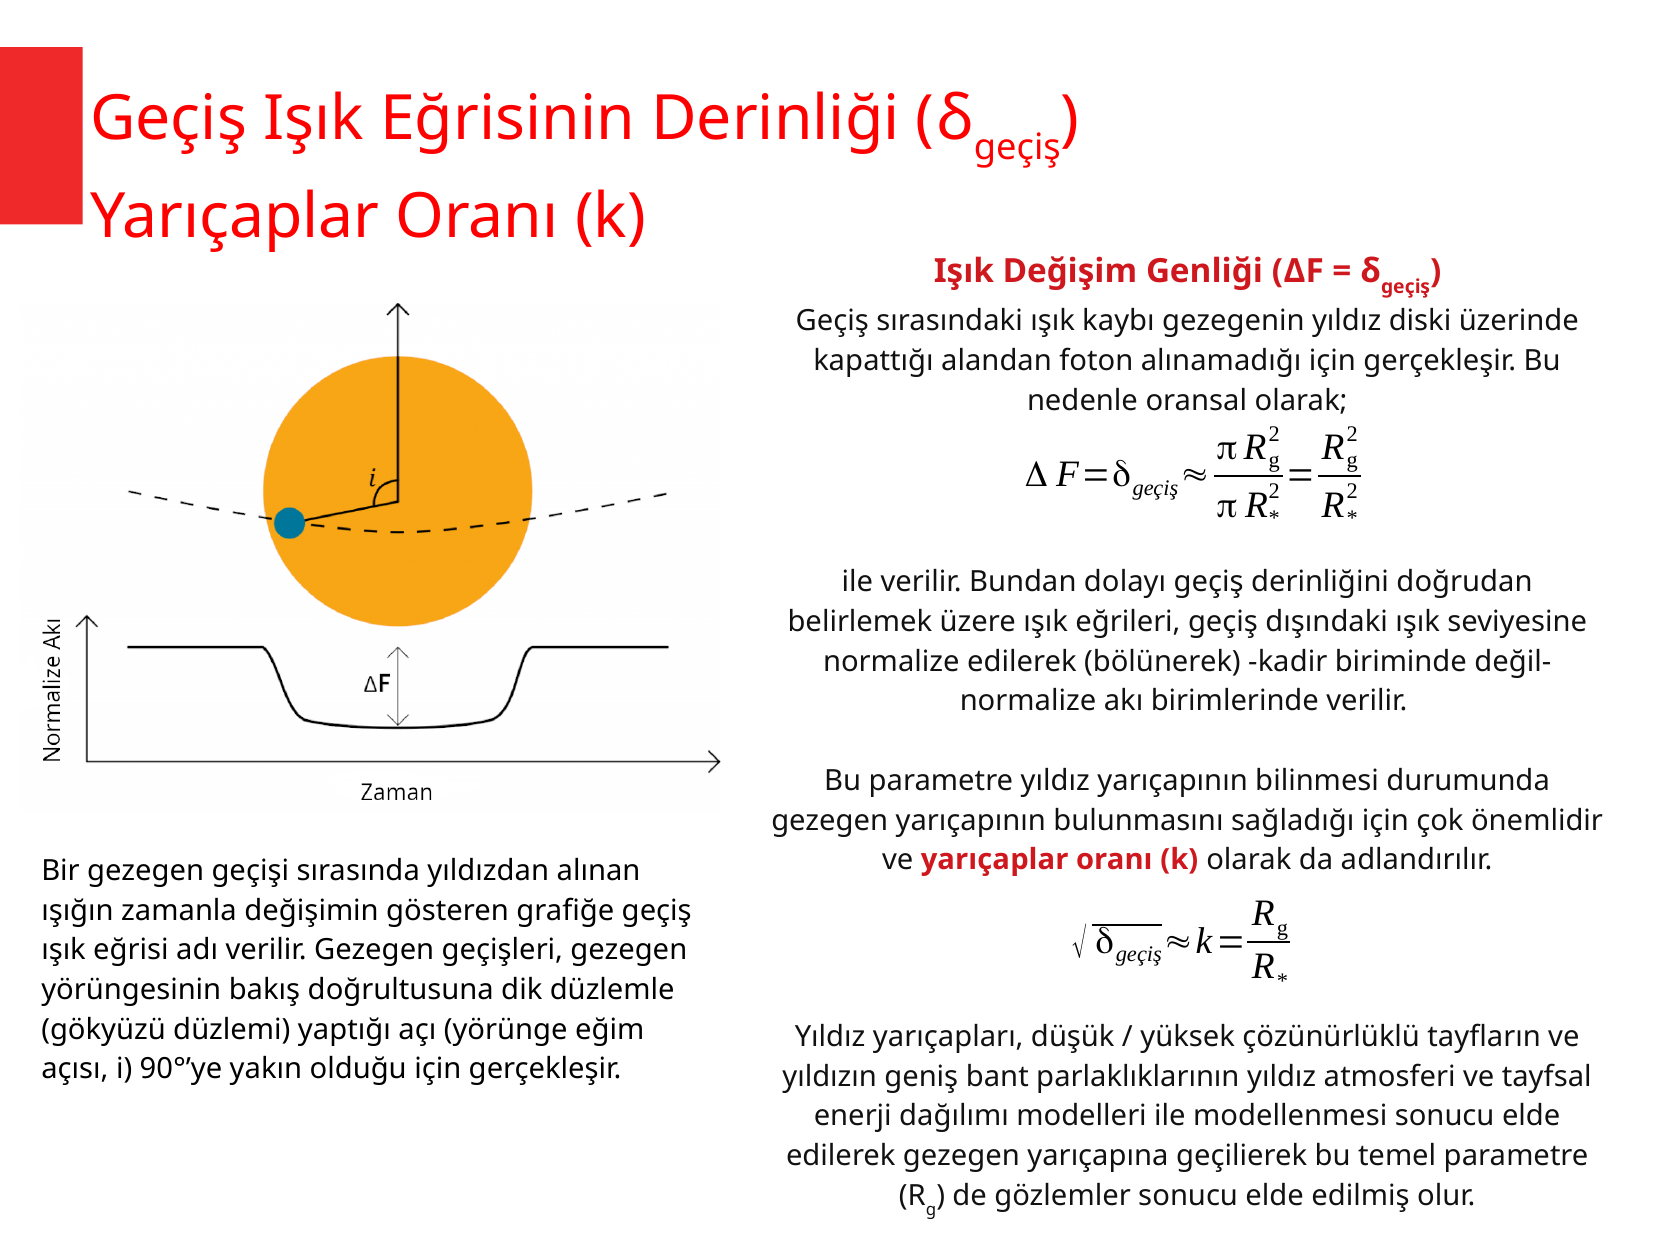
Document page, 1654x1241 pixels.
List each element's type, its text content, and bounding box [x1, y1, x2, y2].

picture [19, 292, 746, 821]
text_box Bir gezegen geçişi sırasında yıldızdan alınan ışığın zamanla değişimin gösteren grafiğe geçiş ışık eğrisi adı verilir. Gezegen geçişleri, gezegen yörüngesinin bakış doğrultusuna dik düzlemle (gökyüzü düzlemi) yaptığı açı (yörünge eğim açısı, i) 90°’ye yakın olduğu için gerçekleşir. [26, 841, 726, 1108]
text_box Işık Değişim Genliği (ΔF = δgeçiş) Geçiş sırasındaki ışık kaybı gezegenin yıldız diski üzerinde kapattığı alandan foton alınamadığı için gerçekleşir. Bu nedenle oransal olarak; [753, 239, 1622, 411]
text_box ile verilir. Bundan dolayı geçiş derinliğini doğrudan belirlemek üzere ışık eğrileri, geçiş dışındaki ışık seviyesine normalize edilerek (bölünerek) -kadir biriminde değil- normalize akı birimlerinde verilir. Bu parametre yıldız yarıçapının bilinmesi durumunda gezegen yarıçapının bulunmasını sağladığı için çok önemlidir ve yarıçaplar oranı (k) olarak da adlandırılır. [753, 552, 1622, 867]
chart [1065, 893, 1298, 993]
chart [1018, 420, 1369, 531]
title Geçiş Işık Eğrisinin Derinliği (δgeçiş) Yarıçaplar Oranı (k) [90, 80, 1626, 248]
text_box Yıldız yarıçapları, düşük / yüksek çözünürlüklü tayfların ve yıldızın geniş bant parlaklıklarının yıldız atmosferi ve tayfsal enerji dağılımı modelleri ile modellenmesi sonucu elde edilerek gezegen yarıçapına geçilierek bu temel parametre (Rg) de gözlemler sonucu elde edilmiş olur. [753, 1007, 1622, 1209]
